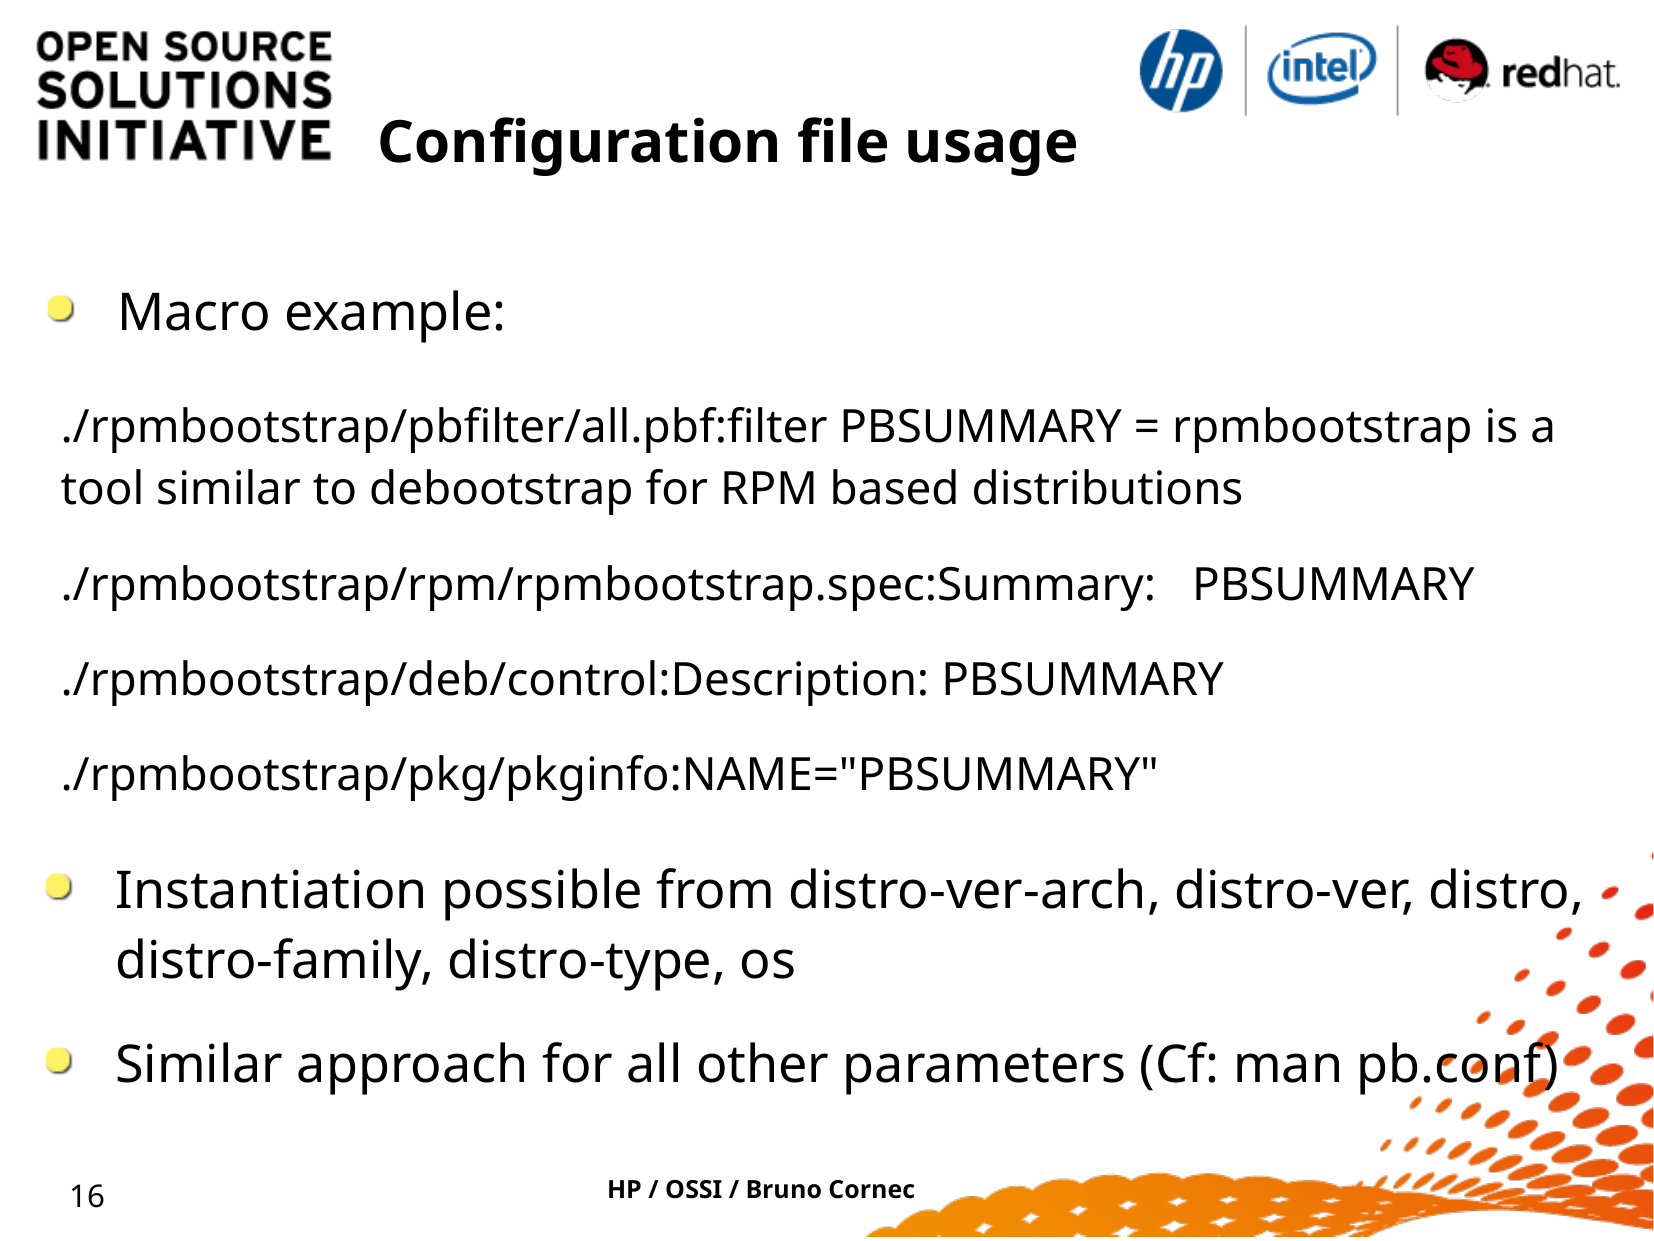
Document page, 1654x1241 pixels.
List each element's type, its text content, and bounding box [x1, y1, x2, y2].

picture [0, 0, 1654, 1237]
text_box ./rpmbootstrap/pbfilter/all.pbf:filter PBSUMMARY = rpmbootstrap is a tool similar to debootstrap for RPM based distributions ./rpmbootstrap/rpm/rpmbootstrap.spec:Summary: PBSUMMARY ./rpmbootstrap/deb/control:Description: PBSUMMARY ./rpmbootstrap/pkg/pkginfo:NAME="PBSUMMARY" [60, 411, 1606, 839]
list Instantiation possible from distro-ver-arch, distro-ver, distro, distro-family, distro-type, os Similar approach for all other parameters (Cf: man pb.conf) [32, 852, 1640, 1067]
list Macro example: [34, 274, 1642, 411]
title Configuration file usage [377, 62, 1292, 224]
